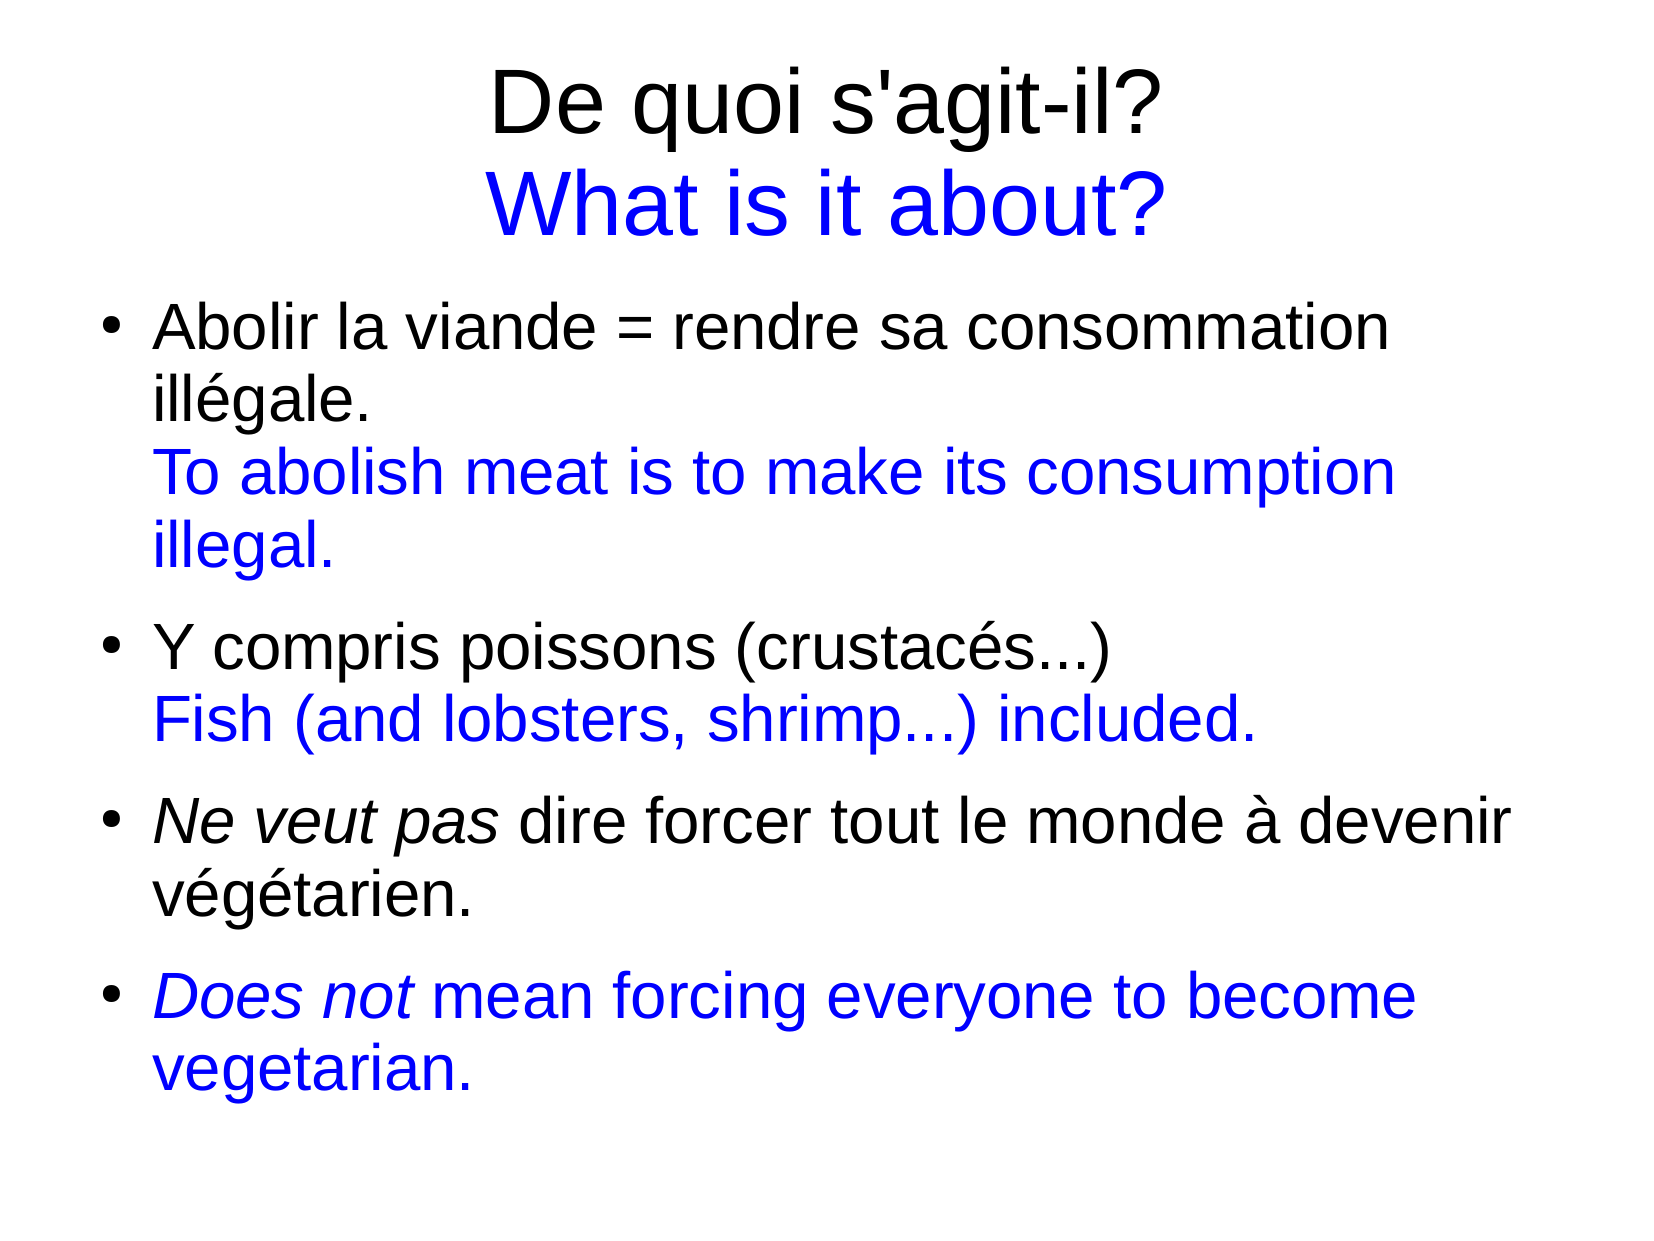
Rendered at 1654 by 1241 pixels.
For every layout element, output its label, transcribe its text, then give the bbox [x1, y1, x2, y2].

list Abolir la viande = rendre sa consommation illégale. To abolish meat is to make its consumption illegal. Y compris poissons (crustacés...) Fish (and lobsters, shrimp...) included. Ne veut pas dire forcer tout le monde à devenir végétarien. Does not mean forcing everyone to become vegetarian. [82, 290, 1538, 1109]
title De quoi s'agit-il? What is it about? [82, 49, 1571, 257]
